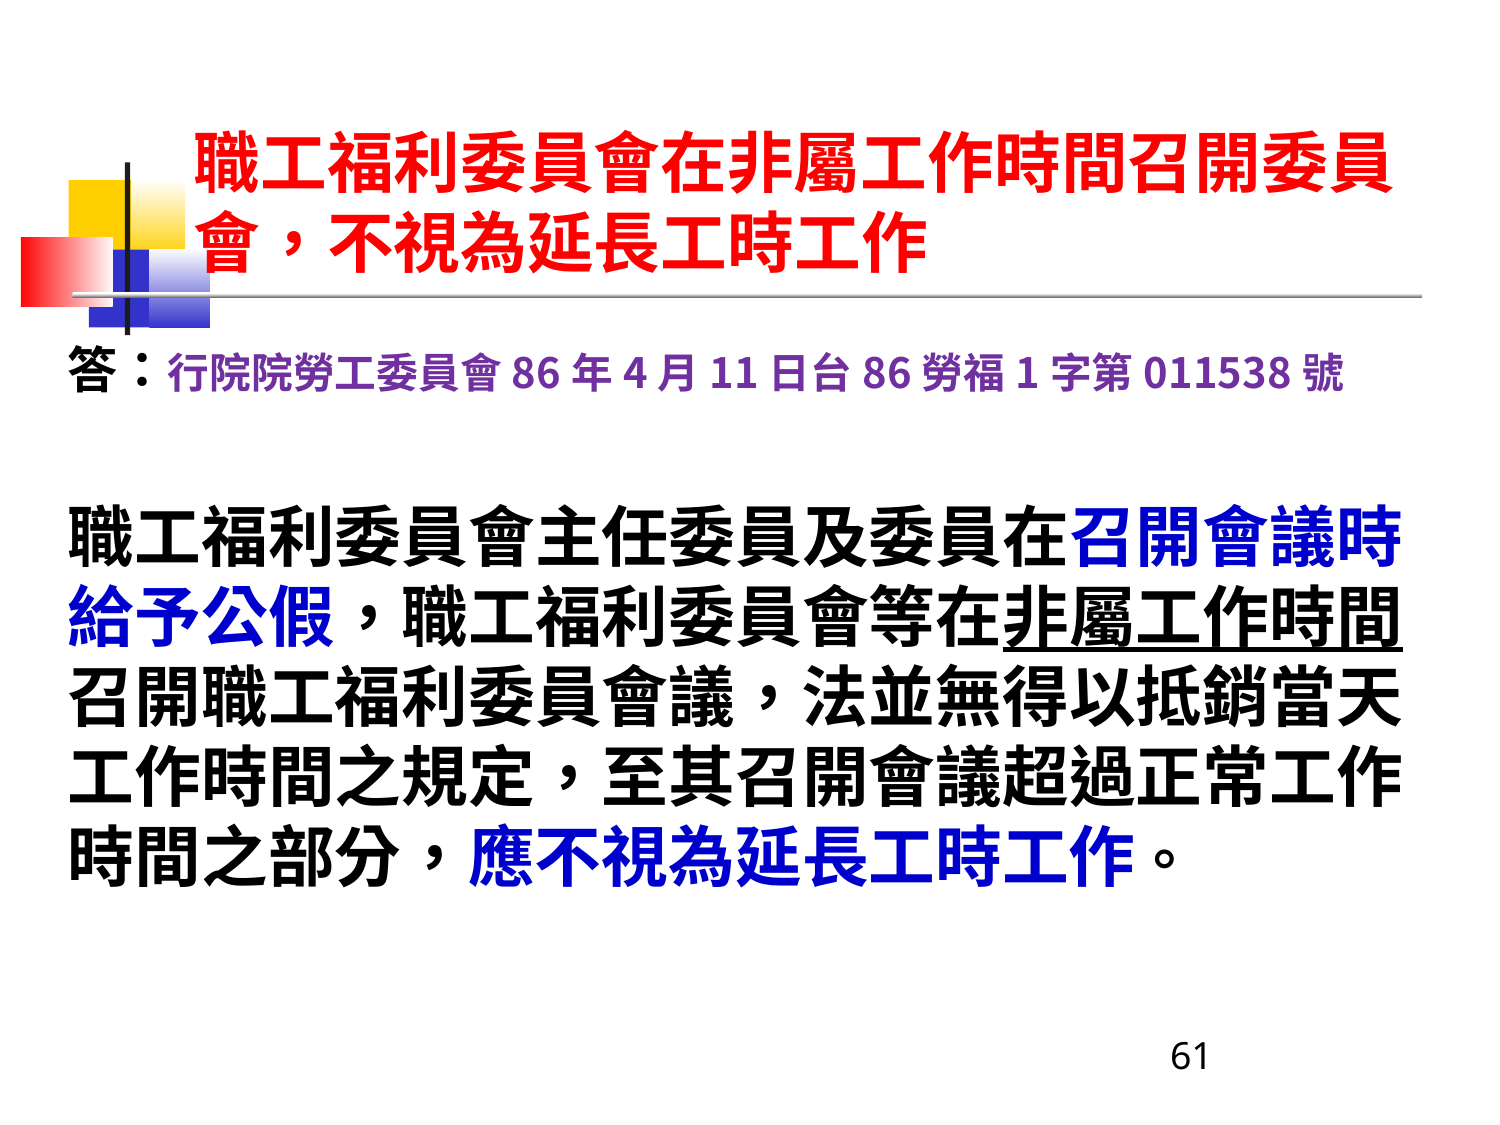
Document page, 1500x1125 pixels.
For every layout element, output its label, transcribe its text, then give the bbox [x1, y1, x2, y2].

list 答：行院院勞工委員會86年4月11日台86勞福1字第011538號 職工福利委員會主任委員及委員在召開會議時給予公假，職工福利委員會等在非屬工作時間召開職工福利委員會議，法並無得以抵銷當天工作時間之規定，至其召開會議超過正常工作時間之部分，應不視為延長工時工作。 [53, 331, 1471, 1083]
slide_number <編號> [1155, 1024, 1468, 1100]
title 職工福利委員會在非屬工作時間召開委員會，不視為延長工時工作 [178, 113, 1500, 354]
